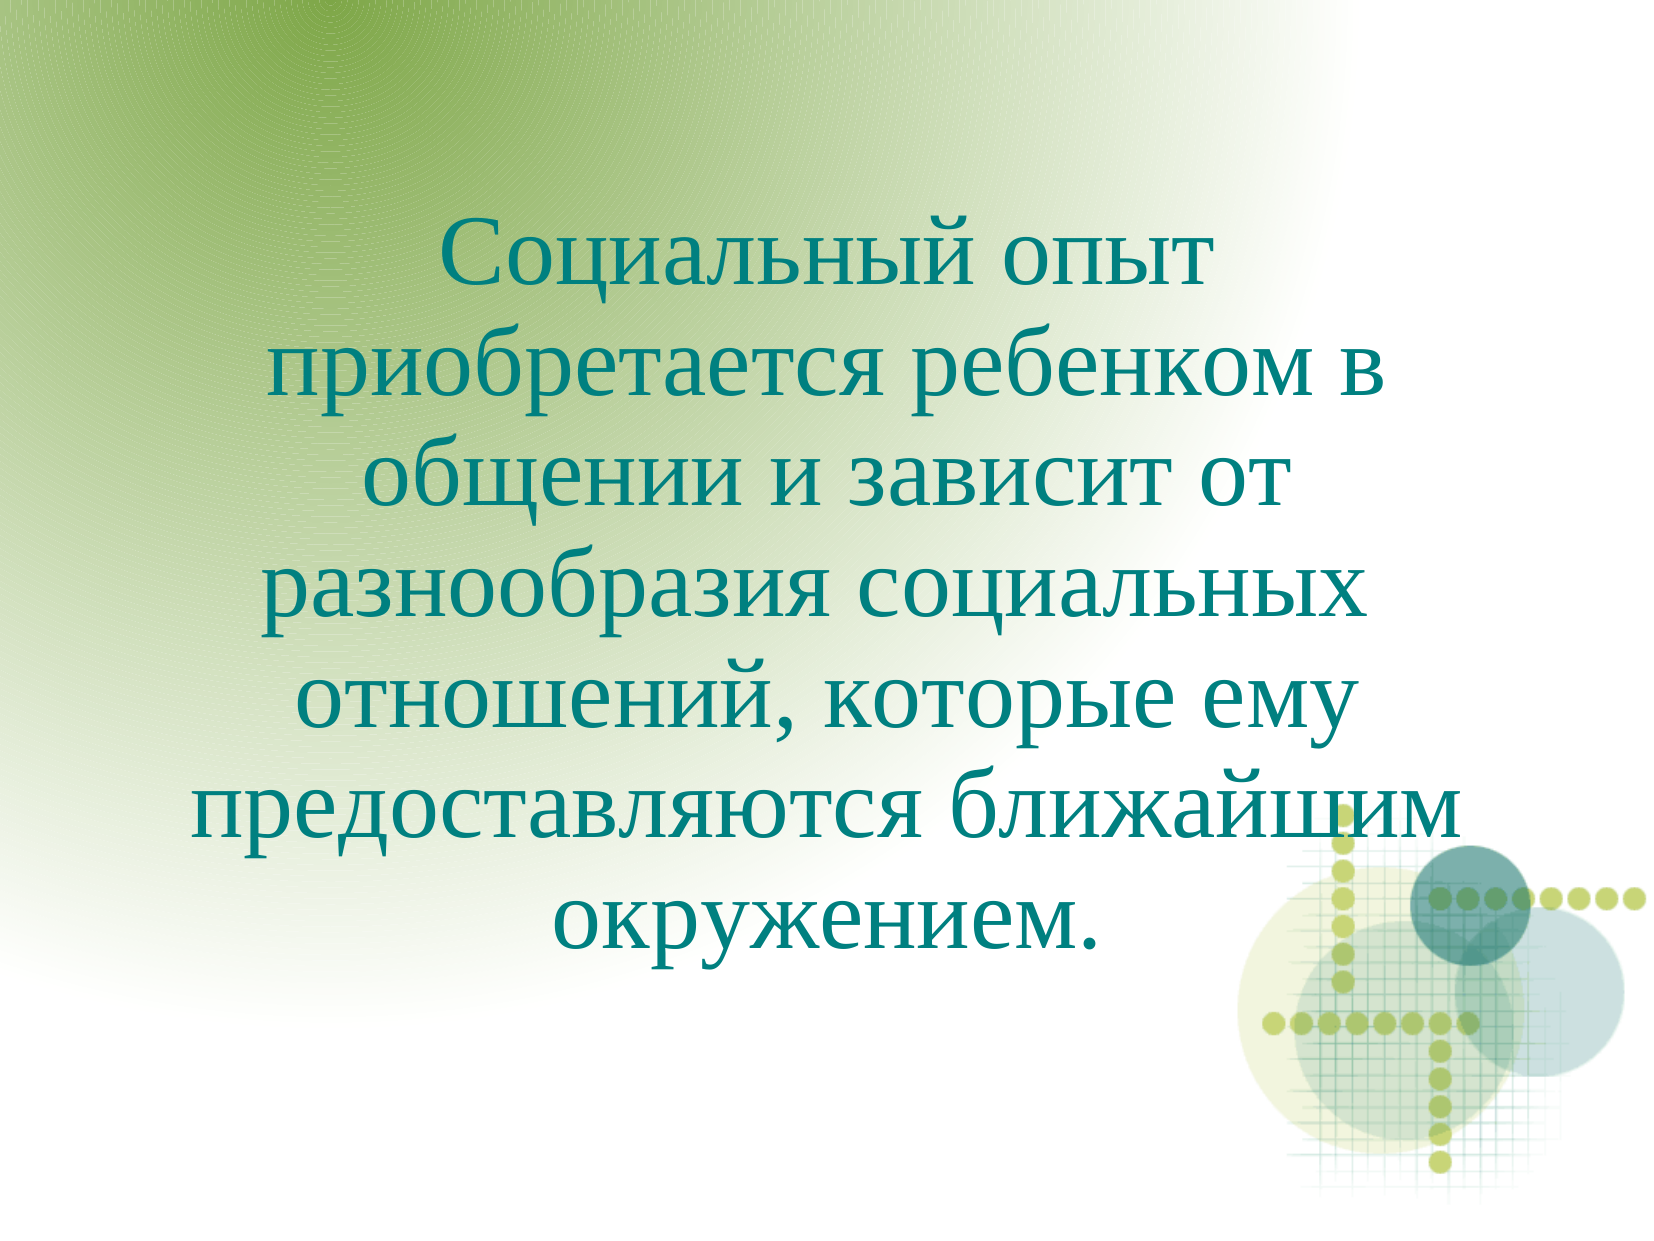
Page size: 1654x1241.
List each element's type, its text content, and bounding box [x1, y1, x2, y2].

subtitle Социальный опыт приобретается ребенком в общении и зависит от разнообразия социальных отношений, которые ему предоставляются ближайшим окружением. [121, 110, 1534, 1119]
picture [1224, 792, 1654, 1211]
